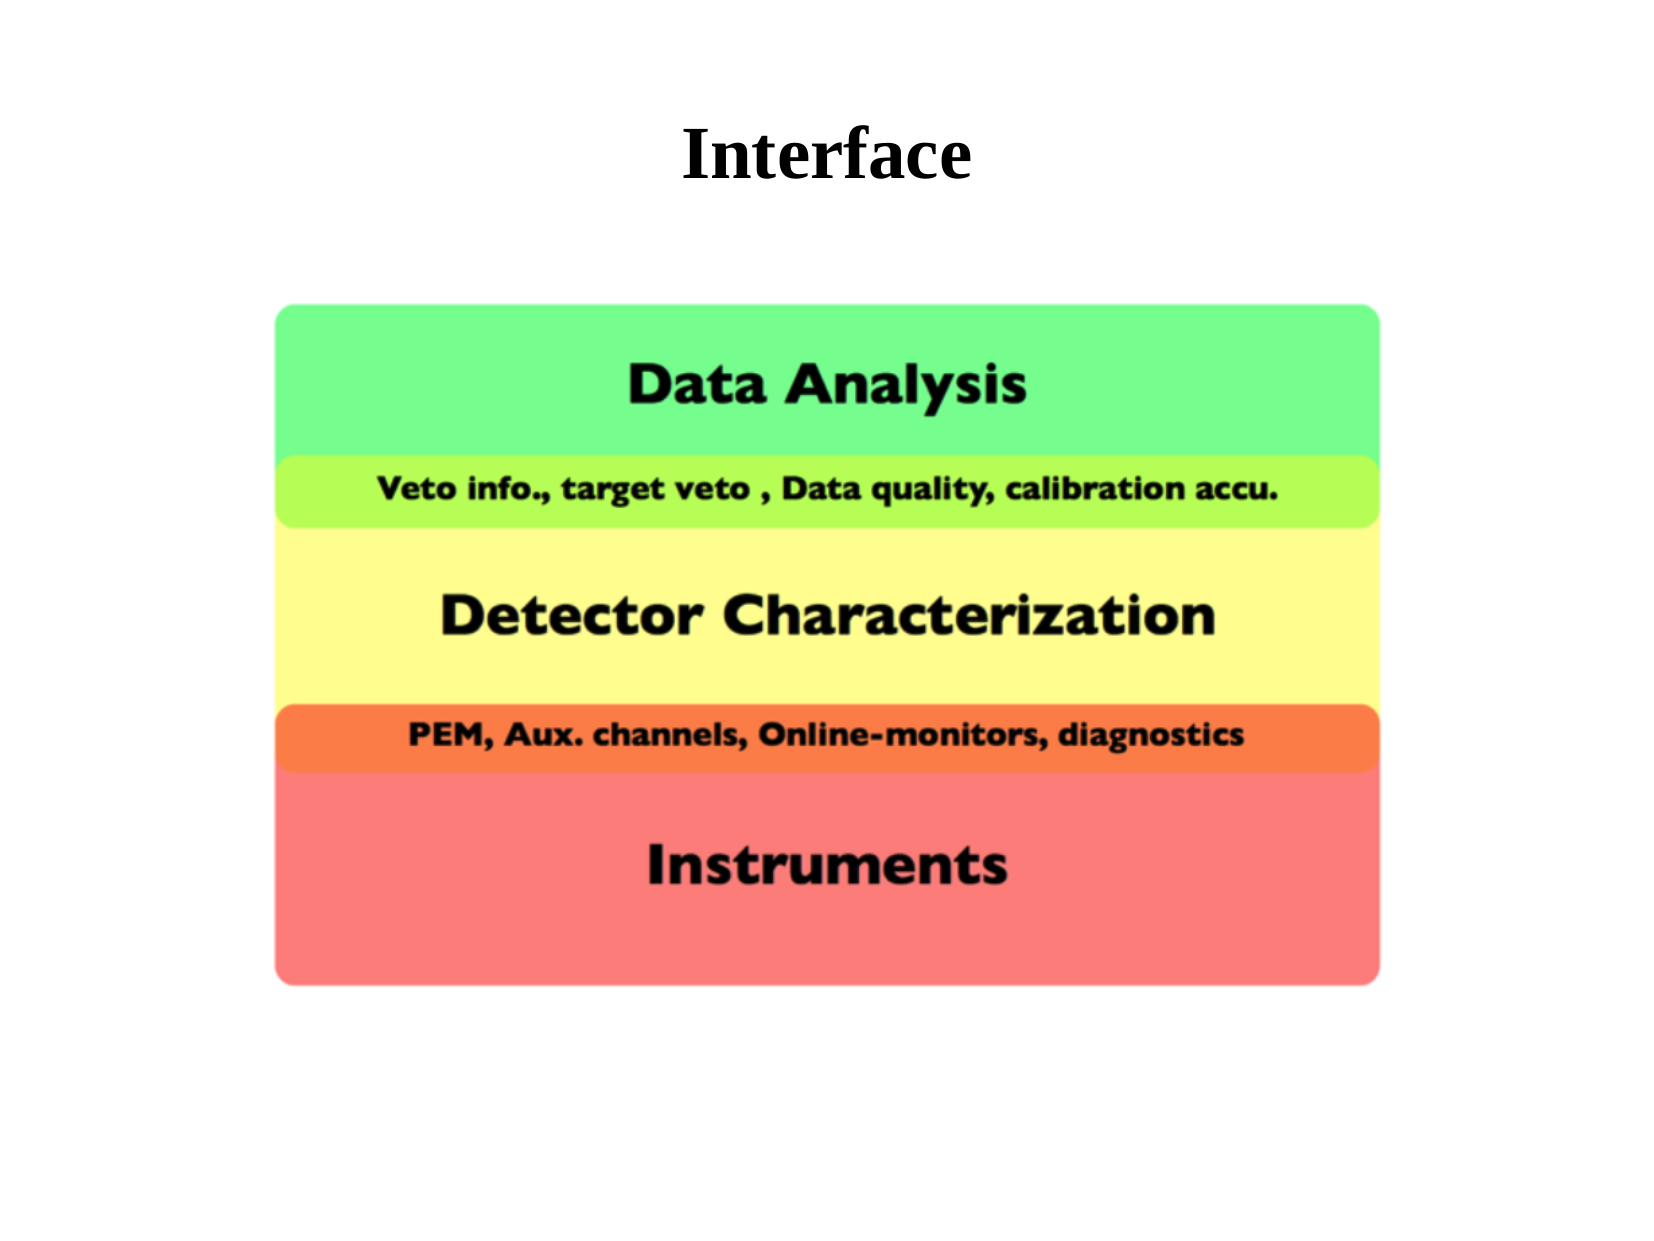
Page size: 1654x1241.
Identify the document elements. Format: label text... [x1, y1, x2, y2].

picture [251, 290, 1403, 1010]
title Interface [82, 49, 1571, 257]
